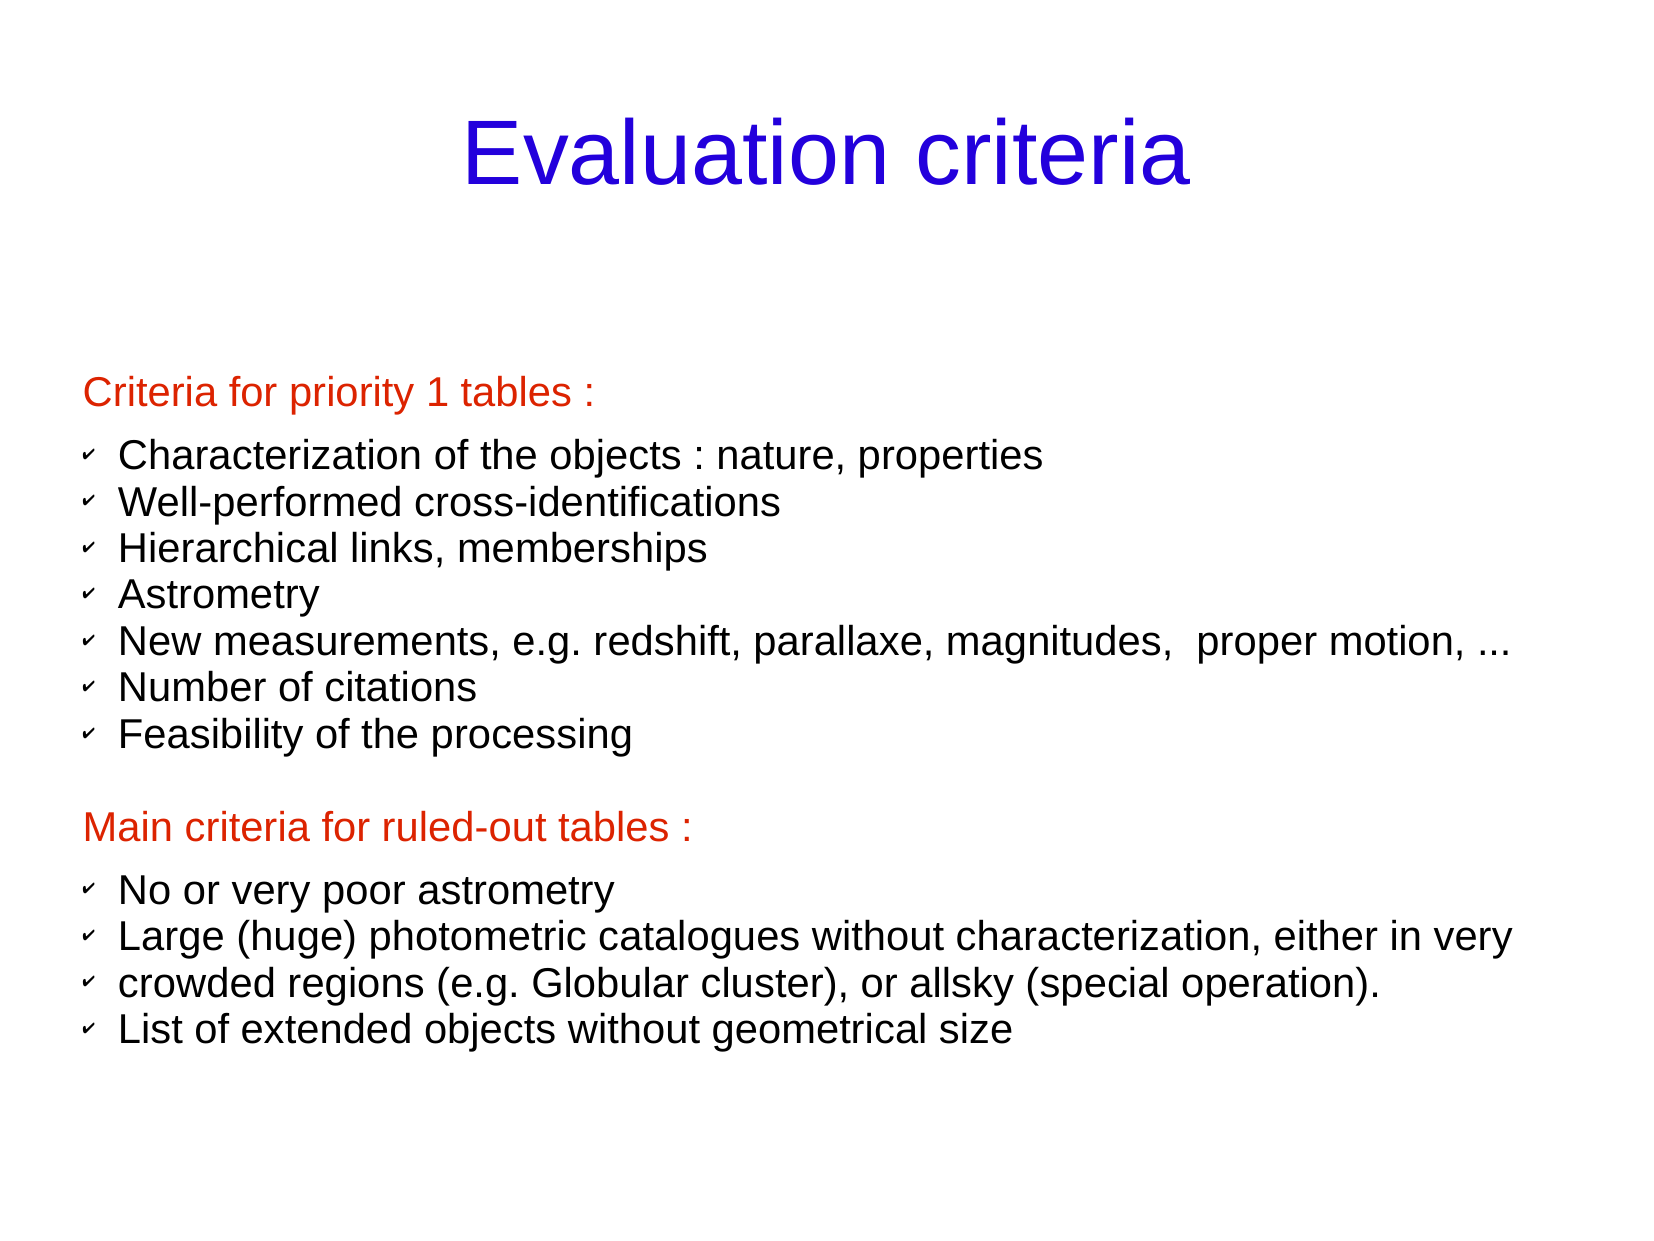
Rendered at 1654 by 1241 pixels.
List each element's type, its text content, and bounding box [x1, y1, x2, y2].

subtitle Criteria for priority 1 tables : Characterization of the objects : nature, properties Well-performed cross-identifications Hierarchical links, memberships Astrometry New measurements, e.g. redshift, parallaxe, magnitudes, proper motion, ... Number of citations Feasibility of the processing Main criteria for ruled-out tables : No or very poor astrometry Large (huge) photometric catalogues without characterization, either in very crowded regions (e.g. Globular cluster), or allsky (special operation). List of extended objects without geometrical size [82, 257, 1571, 1211]
title Evaluation criteria [82, 56, 1571, 250]
